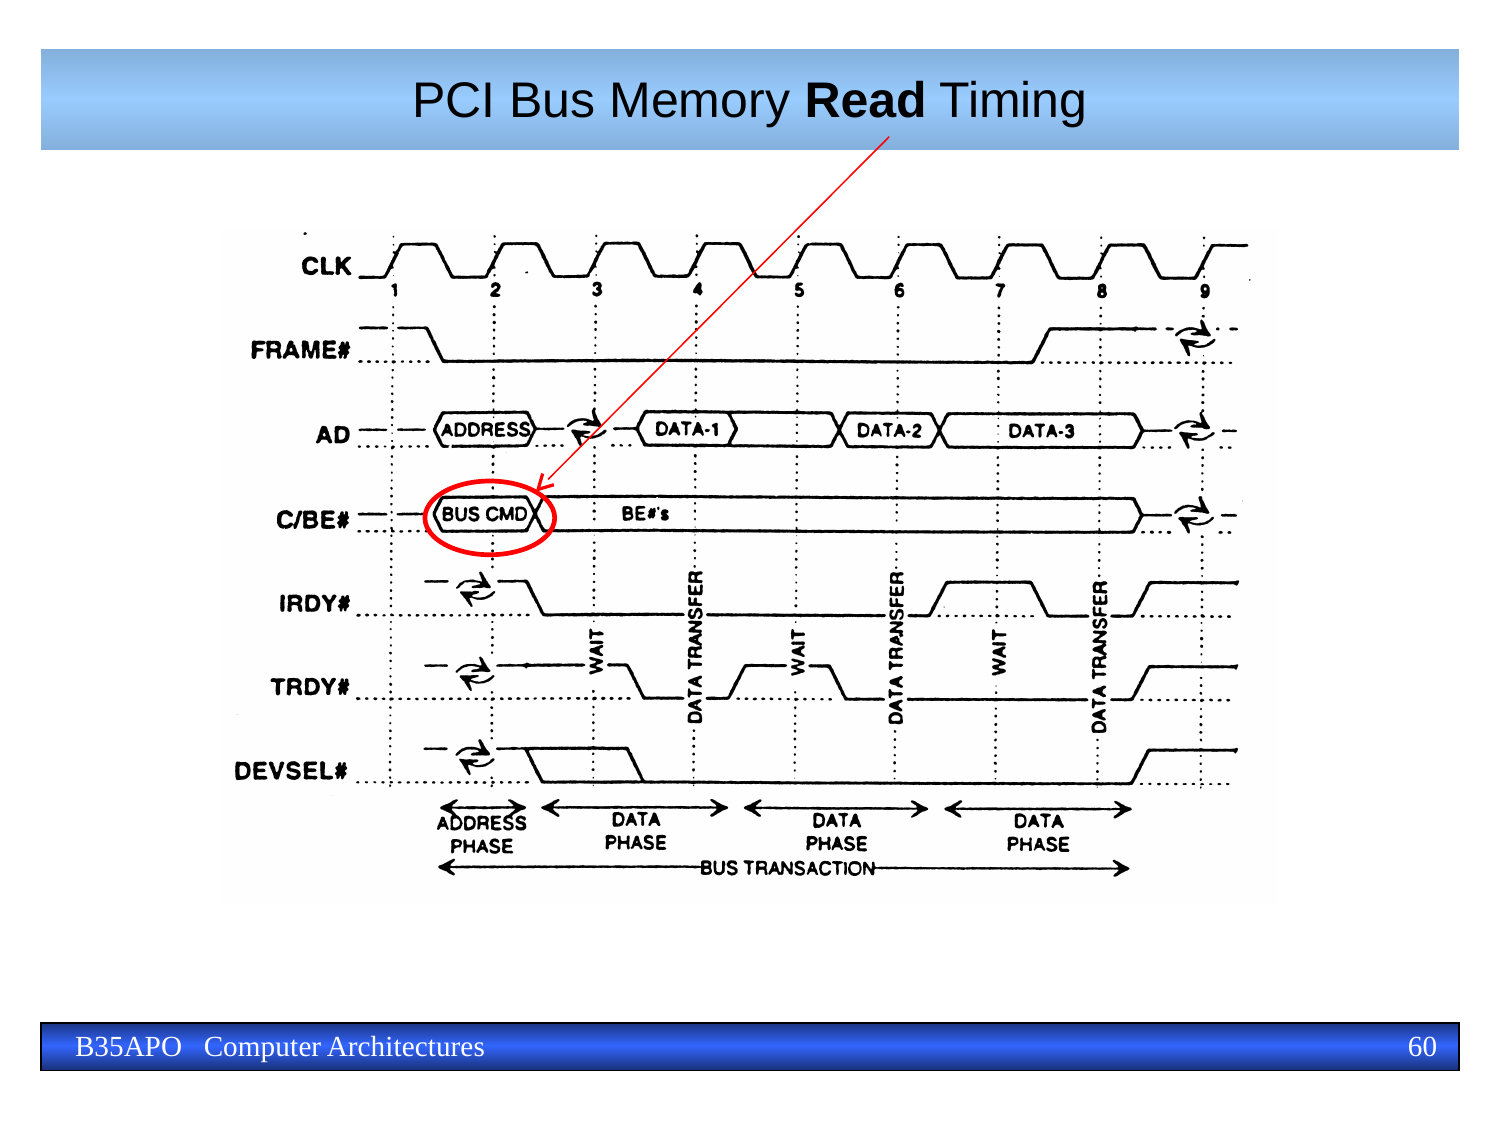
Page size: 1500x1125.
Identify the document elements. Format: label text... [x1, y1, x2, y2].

title PCI Bus Memory Read Timing [41, 49, 1459, 150]
picture [222, 229, 1278, 905]
